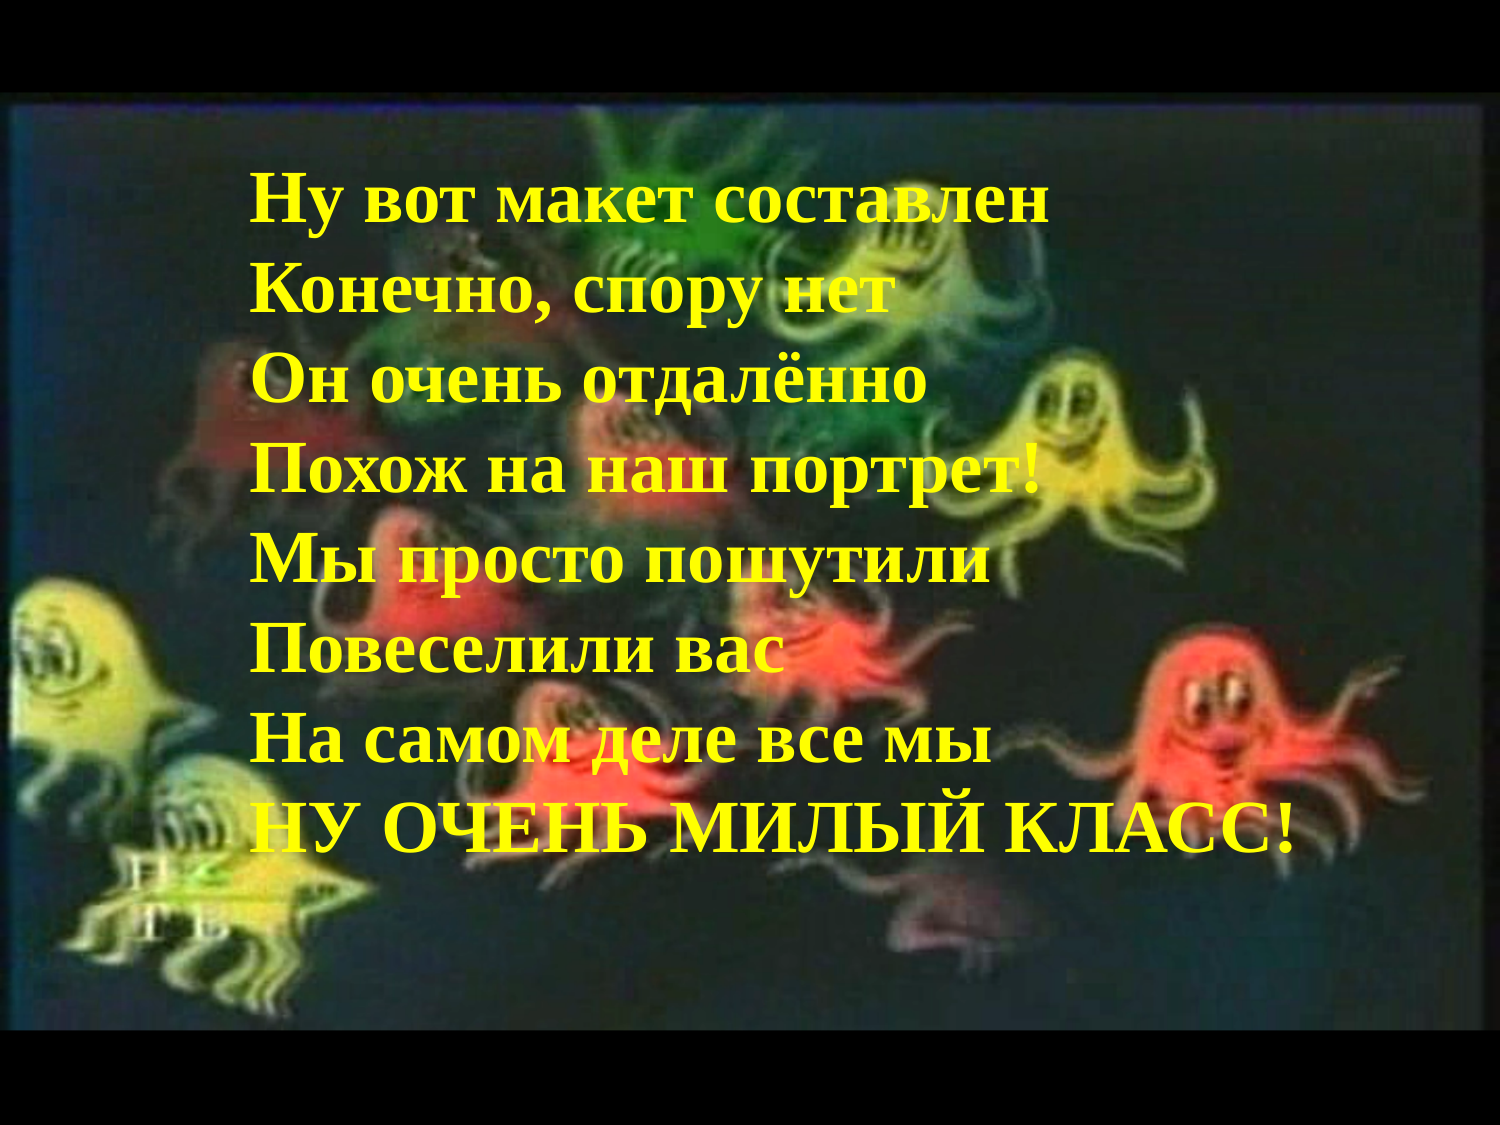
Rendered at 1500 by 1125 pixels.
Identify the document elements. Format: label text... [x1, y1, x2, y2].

text_box Ну вот макет составлен Конечно, спору нет Он очень отдалённо Похож на наш портрет! Мы просто пошутили Повеселили вас На самом деле все мы НУ ОЧЕНЬ МИЛЫЙ КЛАСС! [234, 140, 1372, 966]
picture [0, 0, 1500, 1125]
